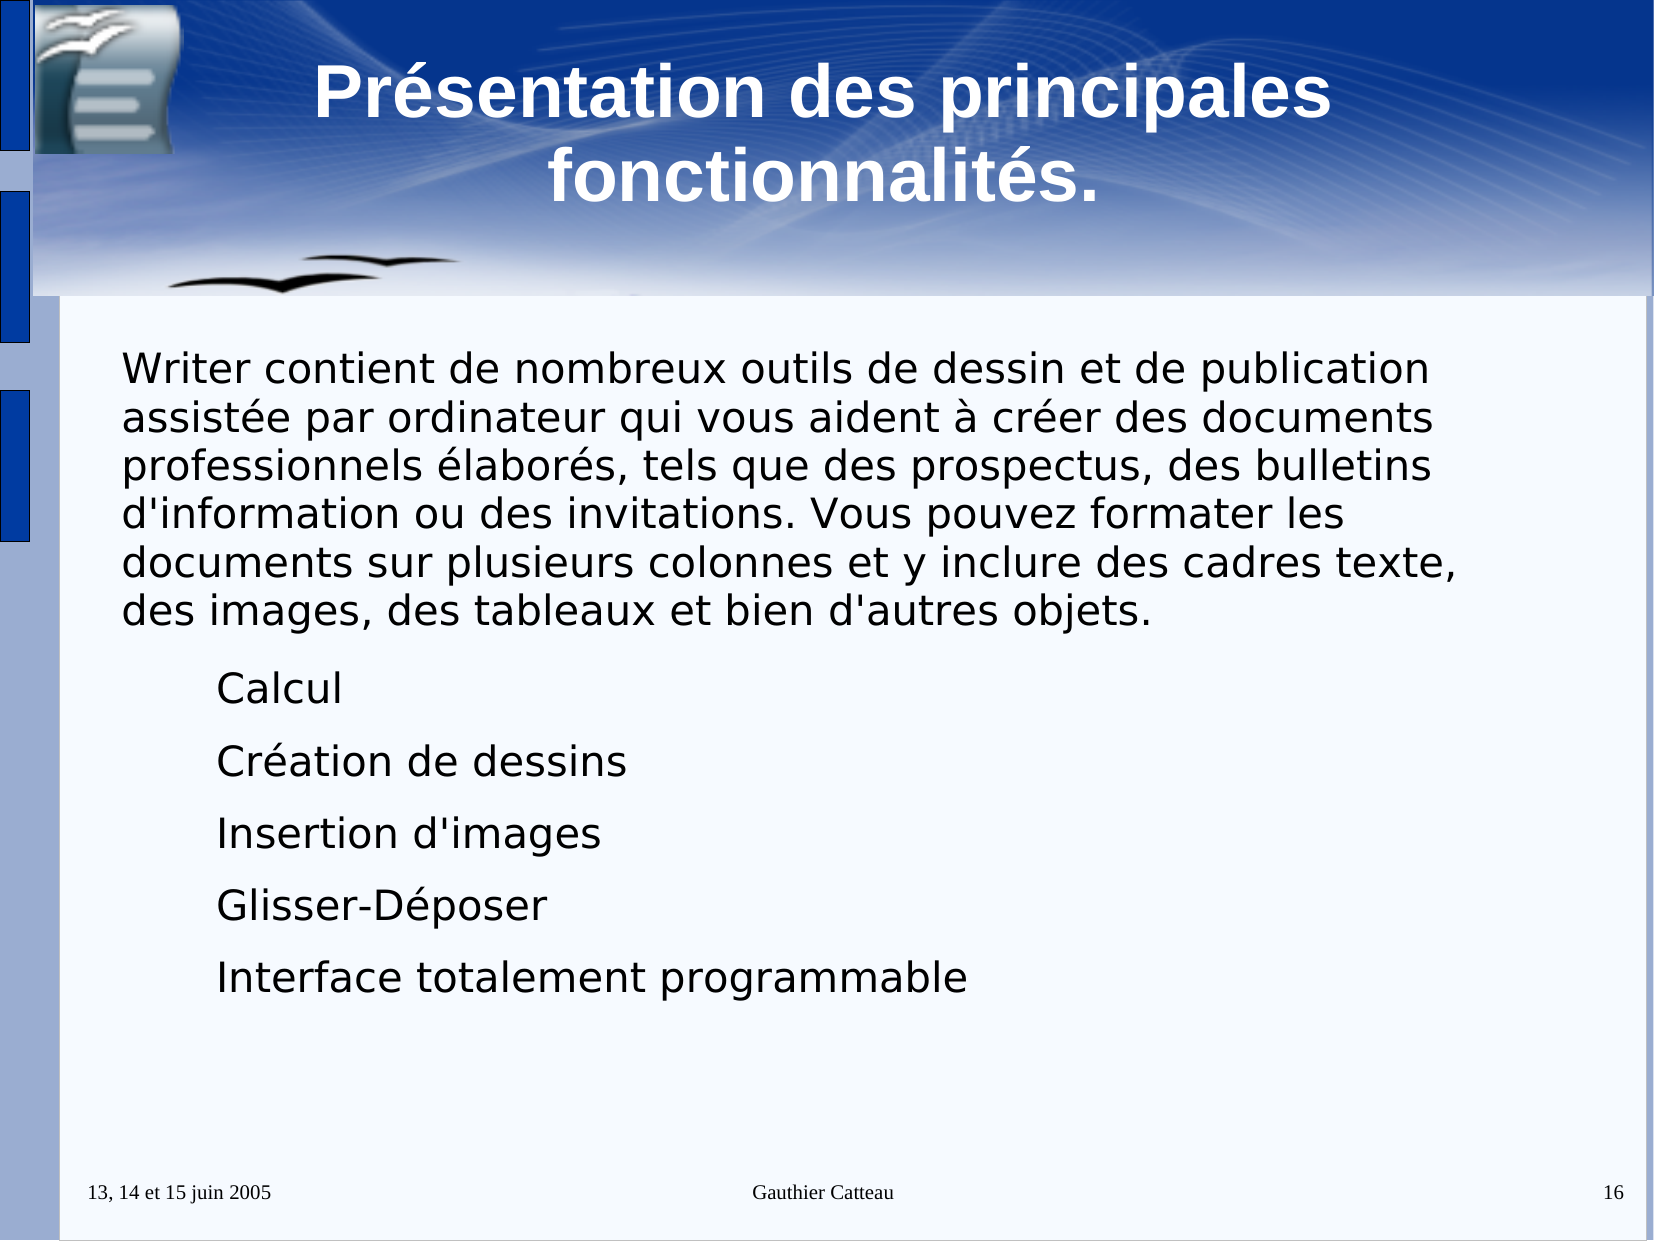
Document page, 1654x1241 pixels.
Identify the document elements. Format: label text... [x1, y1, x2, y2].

picture [33, 0, 1654, 296]
title Présentation des principales fonctionnalités. [118, 29, 1531, 237]
list Writer contient de nombreux outils de dessin et de publication assistée par ordinateur qui vous aident à créer des documents professionnels élaborés, tels que des prospectus, des bulletins d'information ou des invitations. Vous pouvez formater les documents sur plusieurs colonnes et y inclure des cadres texte, des images, des tableaux et bien d'autres objets. Calcul Création de dessins Insertion d'images Glisser-Déposer Interface totalement programmable [121, 344, 1534, 1127]
